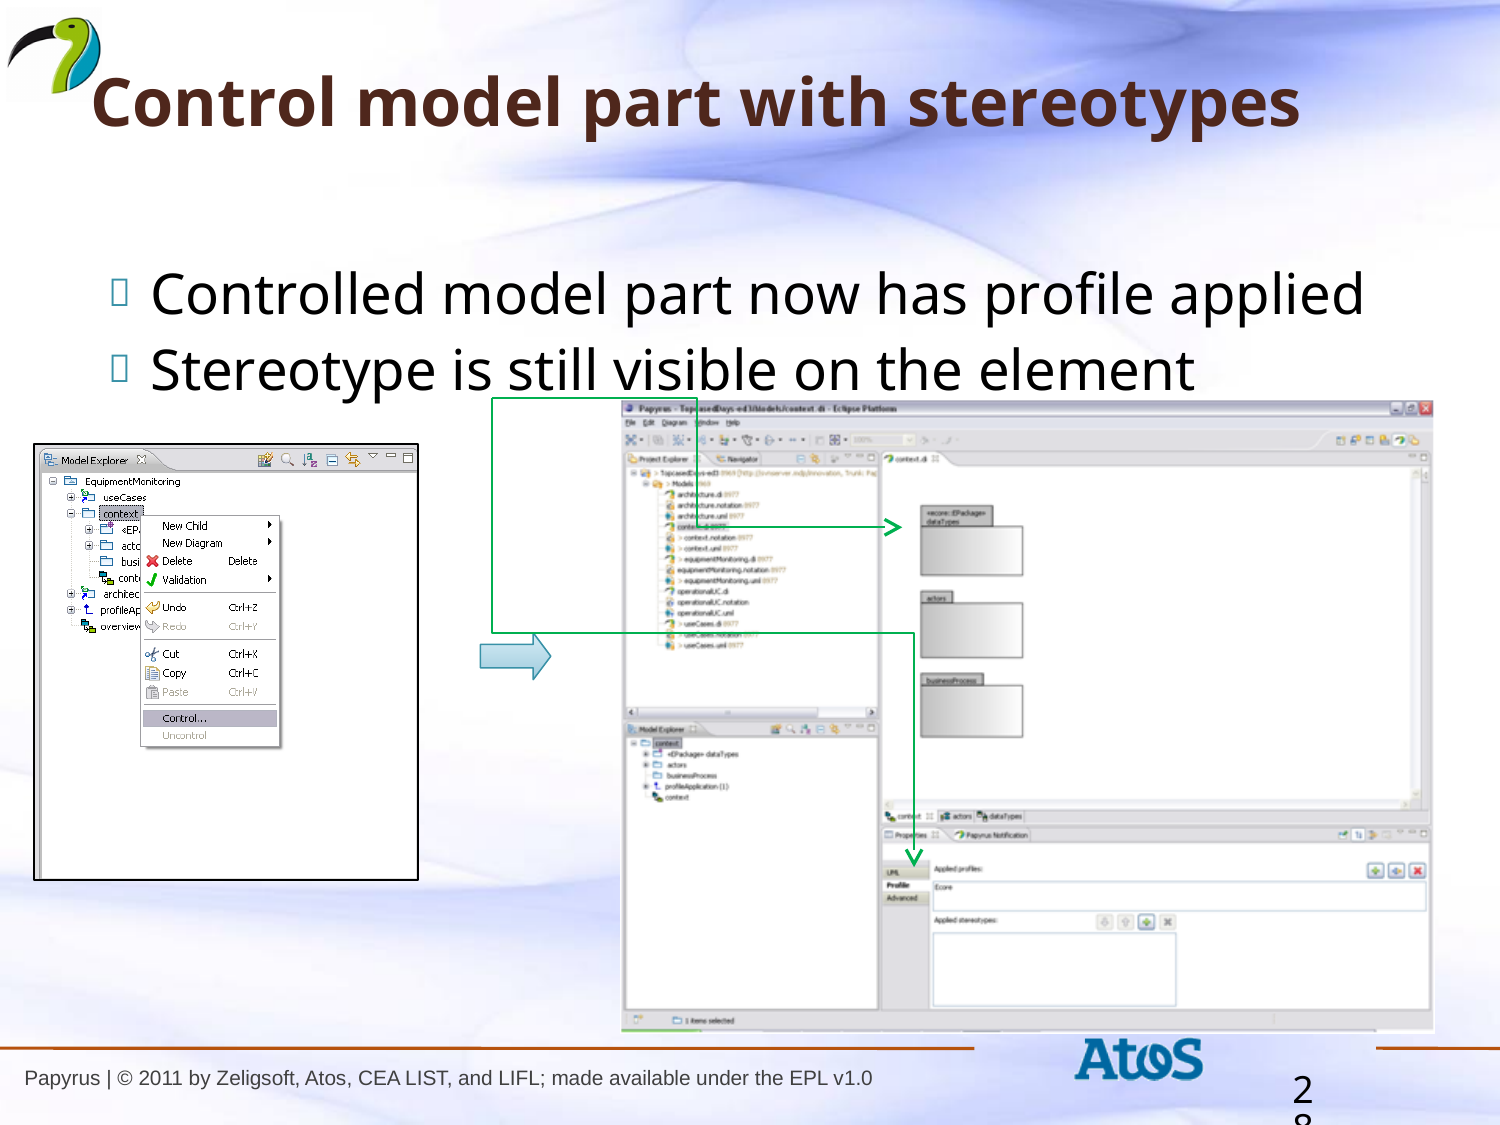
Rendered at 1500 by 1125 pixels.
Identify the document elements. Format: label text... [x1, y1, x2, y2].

picture [1298, 1117, 1307, 1125]
slide_number <numéro> [1277, 1051, 1338, 1112]
picture [0, 0, 1500, 1125]
title Control model part with stereotypes [75, 45, 1425, 233]
text_box [480, 634, 551, 680]
list Controlled model part now has profile applied Stereotype is still visible on the element [75, 243, 1425, 986]
